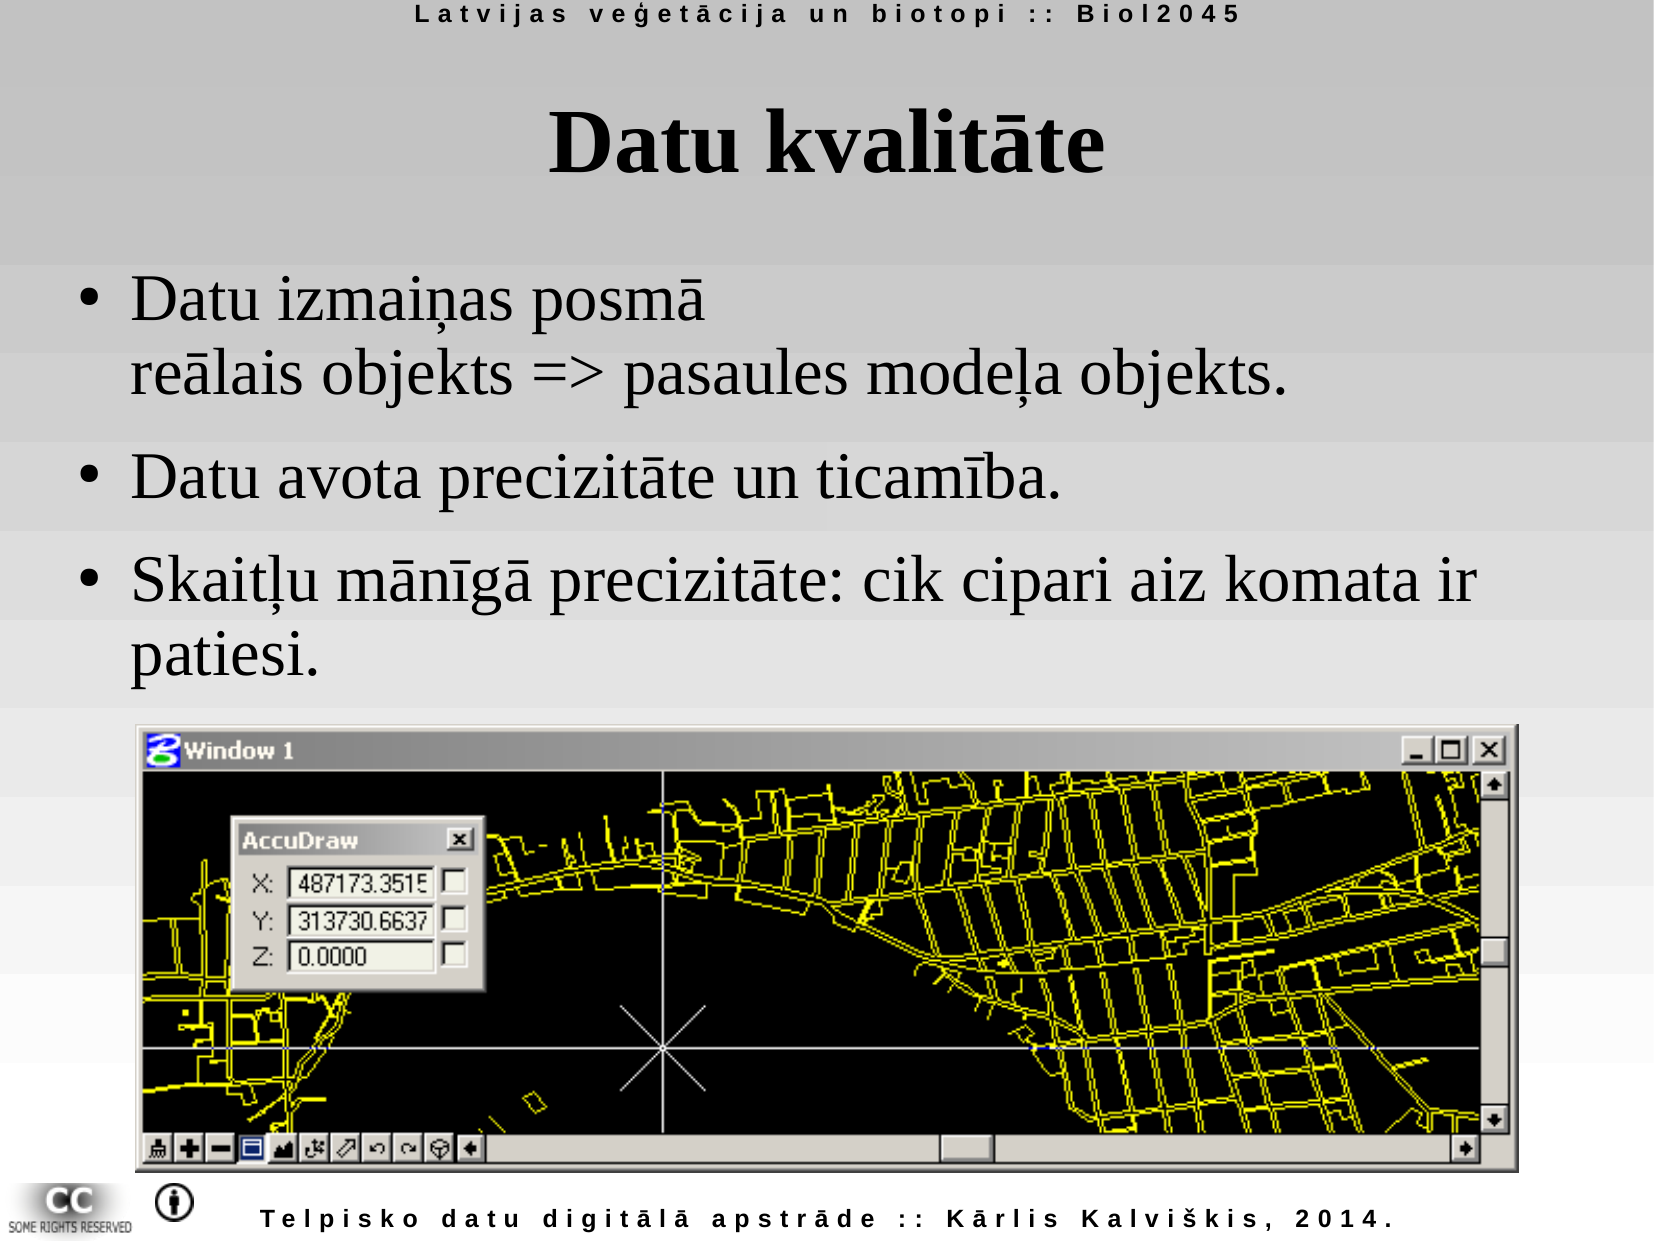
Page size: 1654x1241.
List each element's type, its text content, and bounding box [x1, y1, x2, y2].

title Datu kvalitāte [59, 37, 1596, 246]
list Datu izmaiņas posmā reālais objekts => pasaules modeļa objekts. Datu avota precizitāte un ticamība. Skaitļu mānīgā precizitāte: cik cipari aiz komata ir patiesi. [59, 261, 1596, 1175]
picture [0, 0, 1654, 1241]
